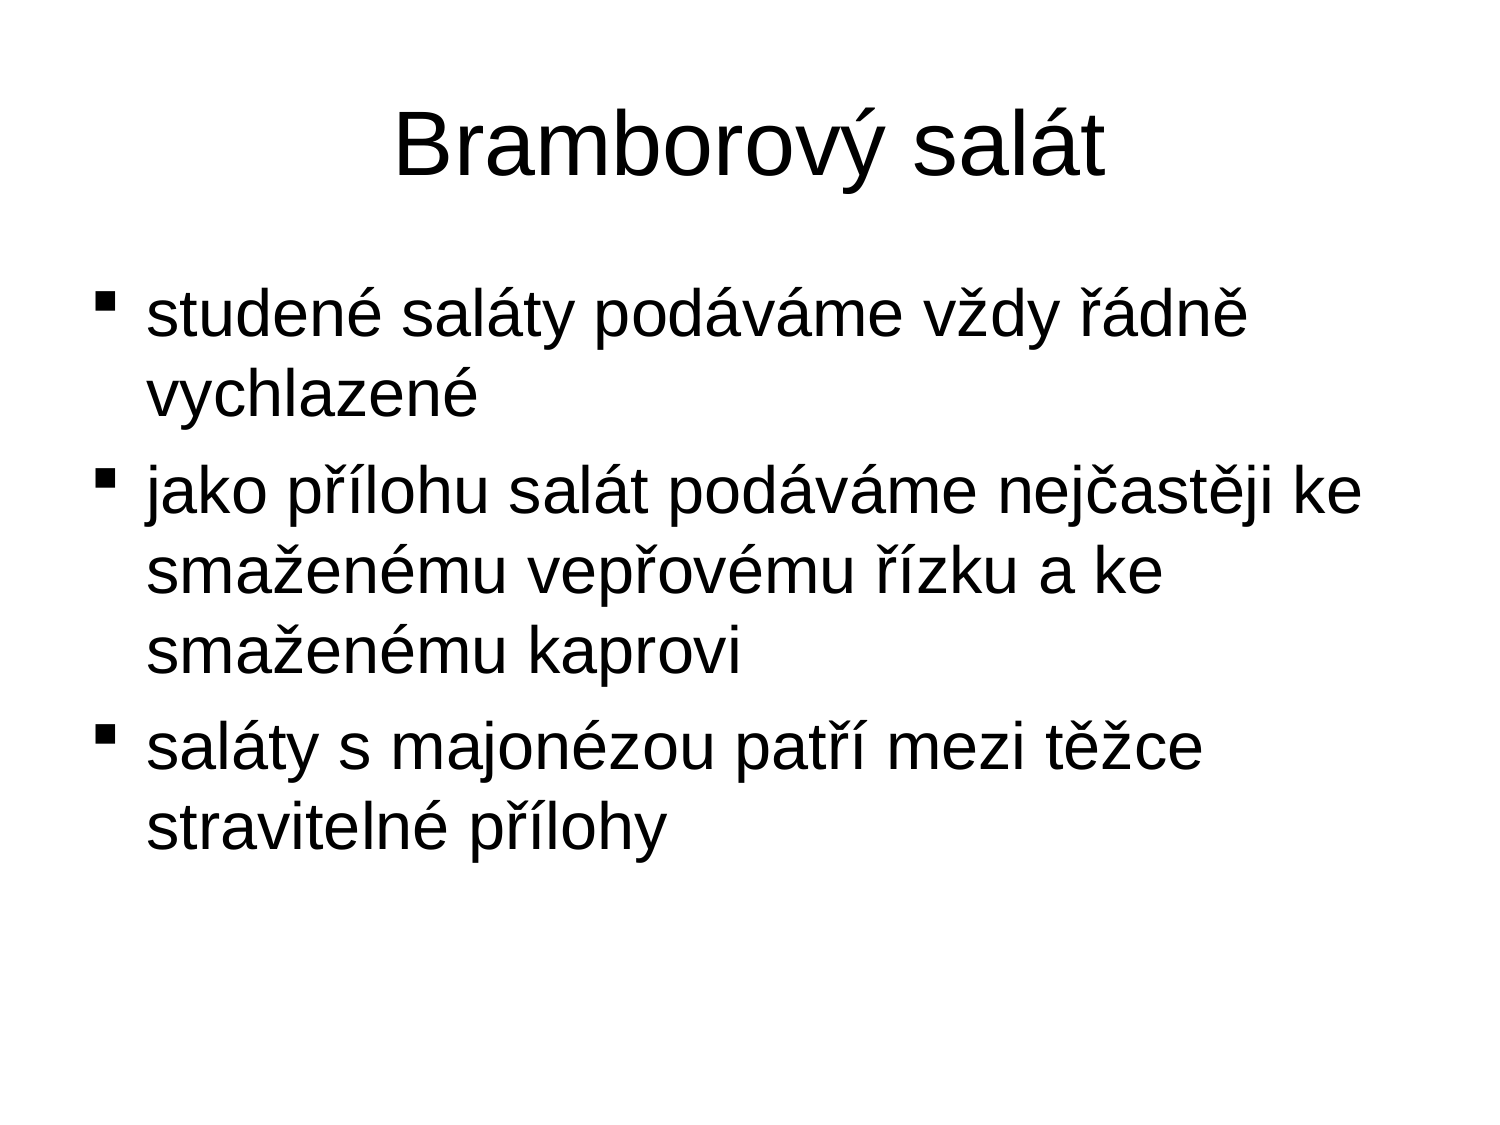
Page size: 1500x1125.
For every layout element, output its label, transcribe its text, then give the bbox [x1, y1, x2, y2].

list studené saláty podáváme vždy řádně vychlazené jako přílohu salát podáváme nejčastěji ke smaženému vepřovému řízku a ke smaženému kaprovi saláty s majonézou patří mezi těžce stravitelné přílohy [75, 262, 1426, 1006]
title Bramborový salát [75, 45, 1426, 233]
